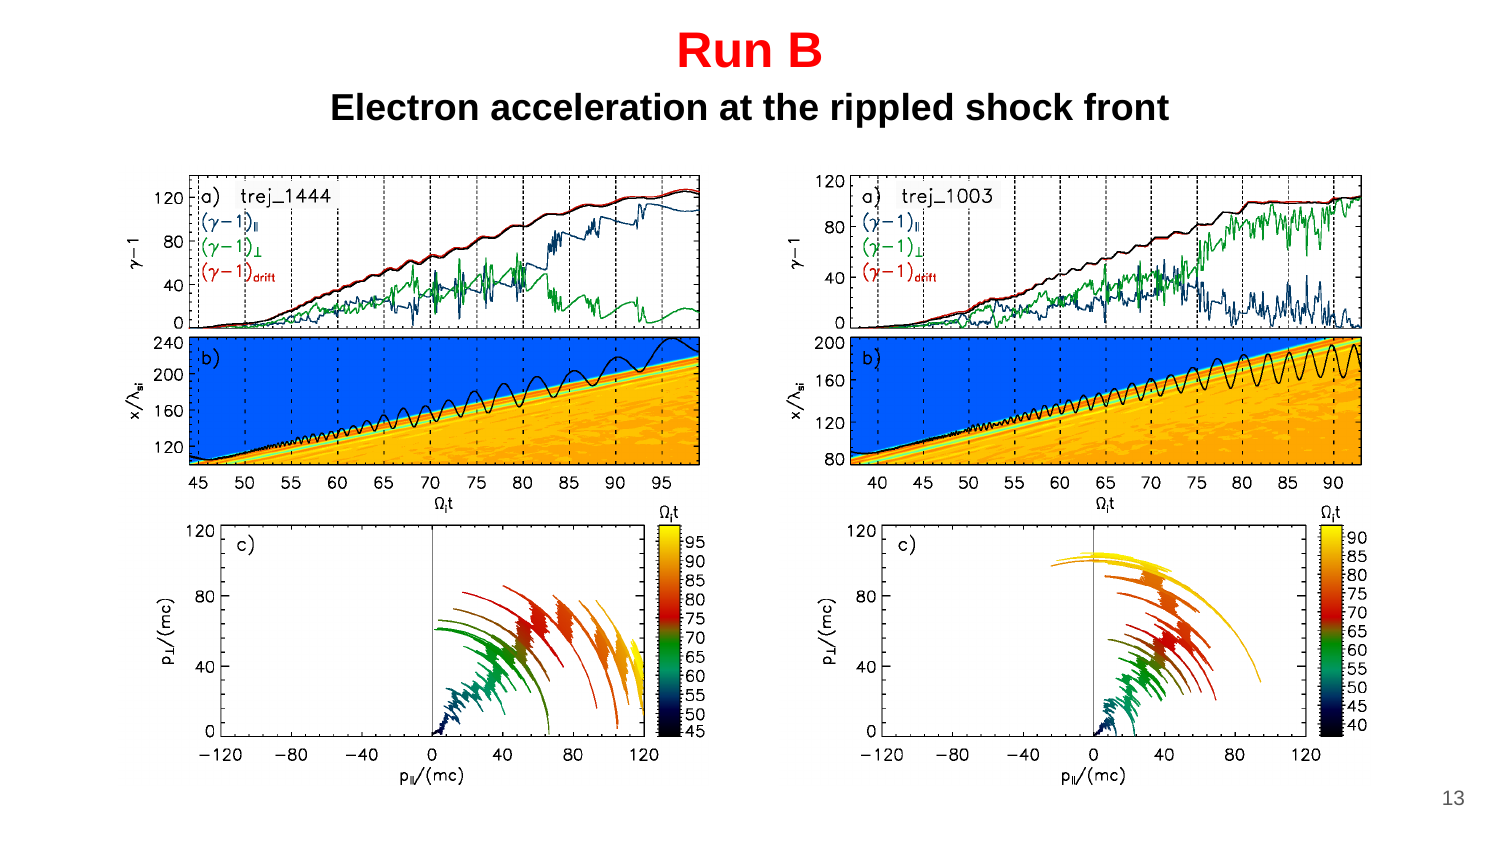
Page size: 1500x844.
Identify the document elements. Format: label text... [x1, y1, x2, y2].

title Electron acceleration at the rippled shock front [51, 72, 1449, 138]
title Run B [51, 10, 1449, 72]
slide_number <number> [1389, 764, 1480, 830]
picture [779, 165, 1371, 786]
picture [118, 165, 709, 786]
